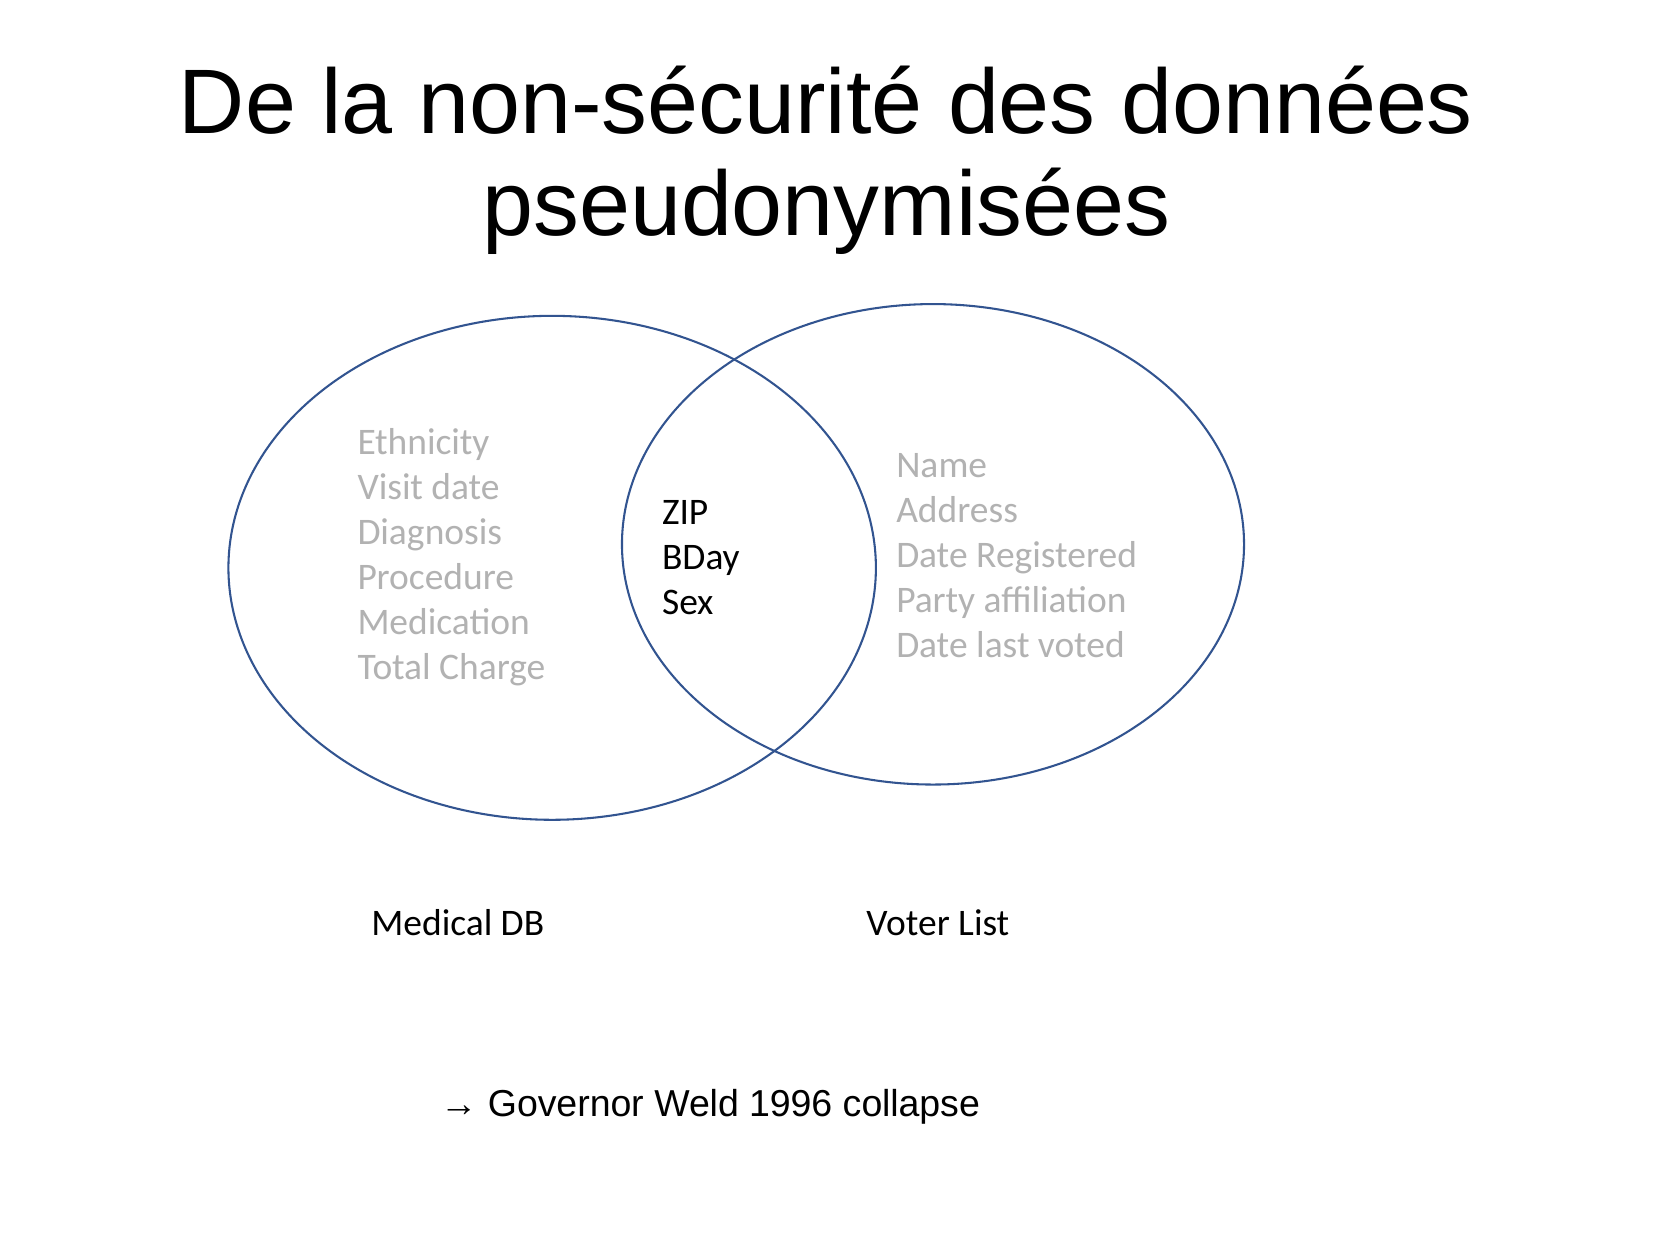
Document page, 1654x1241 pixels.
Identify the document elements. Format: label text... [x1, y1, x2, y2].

text_box Voter List [851, 890, 1025, 950]
text_box ZIP BDay Sex [647, 479, 805, 630]
text_box Name Address Date Registered Party affiliation Date last voted [881, 432, 1152, 673]
text_box Medical DB [356, 890, 560, 950]
text_box → Governor Weld 1996 collapse [425, 1074, 995, 1132]
text_box Ethnicity Visit date Diagnosis Procedure Medication Total Charge [342, 409, 693, 695]
title De la non-sécurité des données pseudonymisées [82, 49, 1571, 257]
